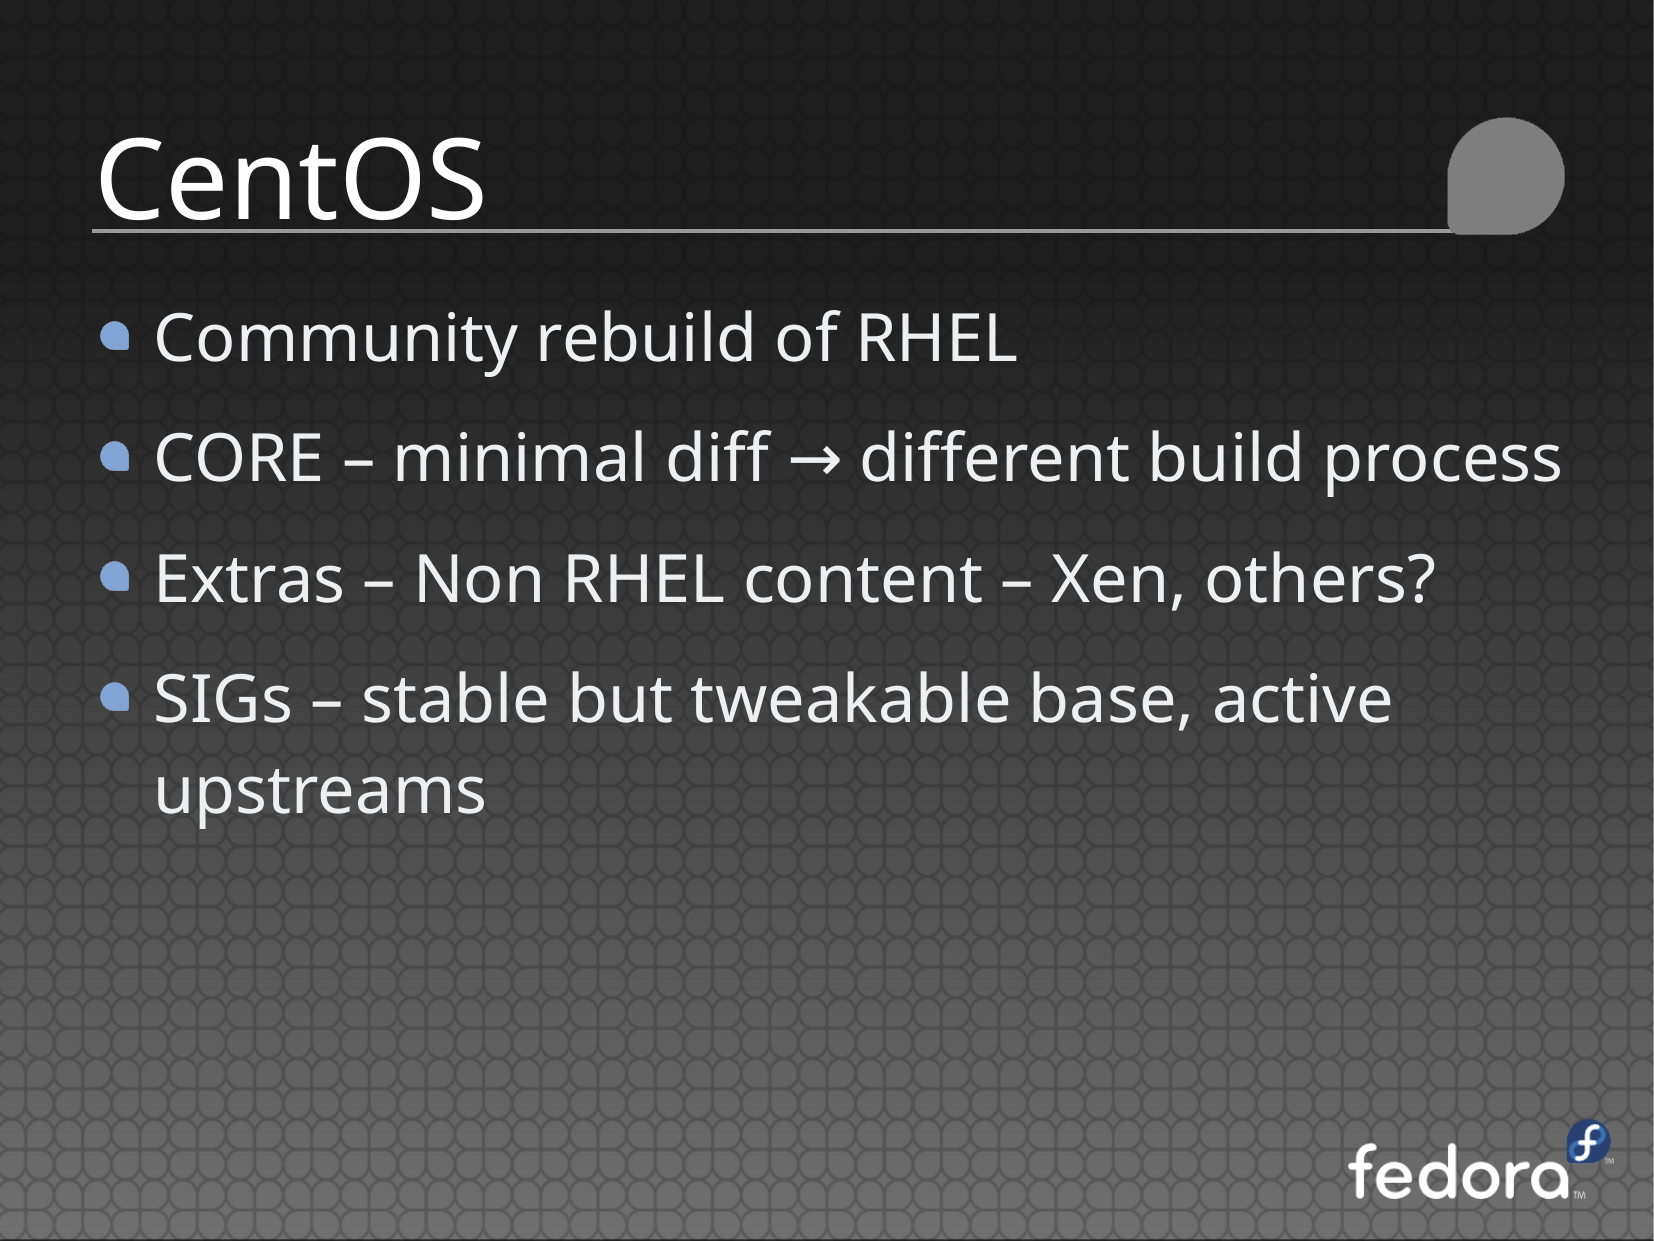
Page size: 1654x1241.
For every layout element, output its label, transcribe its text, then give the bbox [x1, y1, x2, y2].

title CentOS [94, 100, 1426, 251]
picture [0, 0, 1654, 1241]
list Community rebuild of RHEL CORE – minimal diff → different build process Extras – Non RHEL content – Xen, others? SIGs – stable but tweakable base, active upstreams [82, 290, 1571, 1094]
